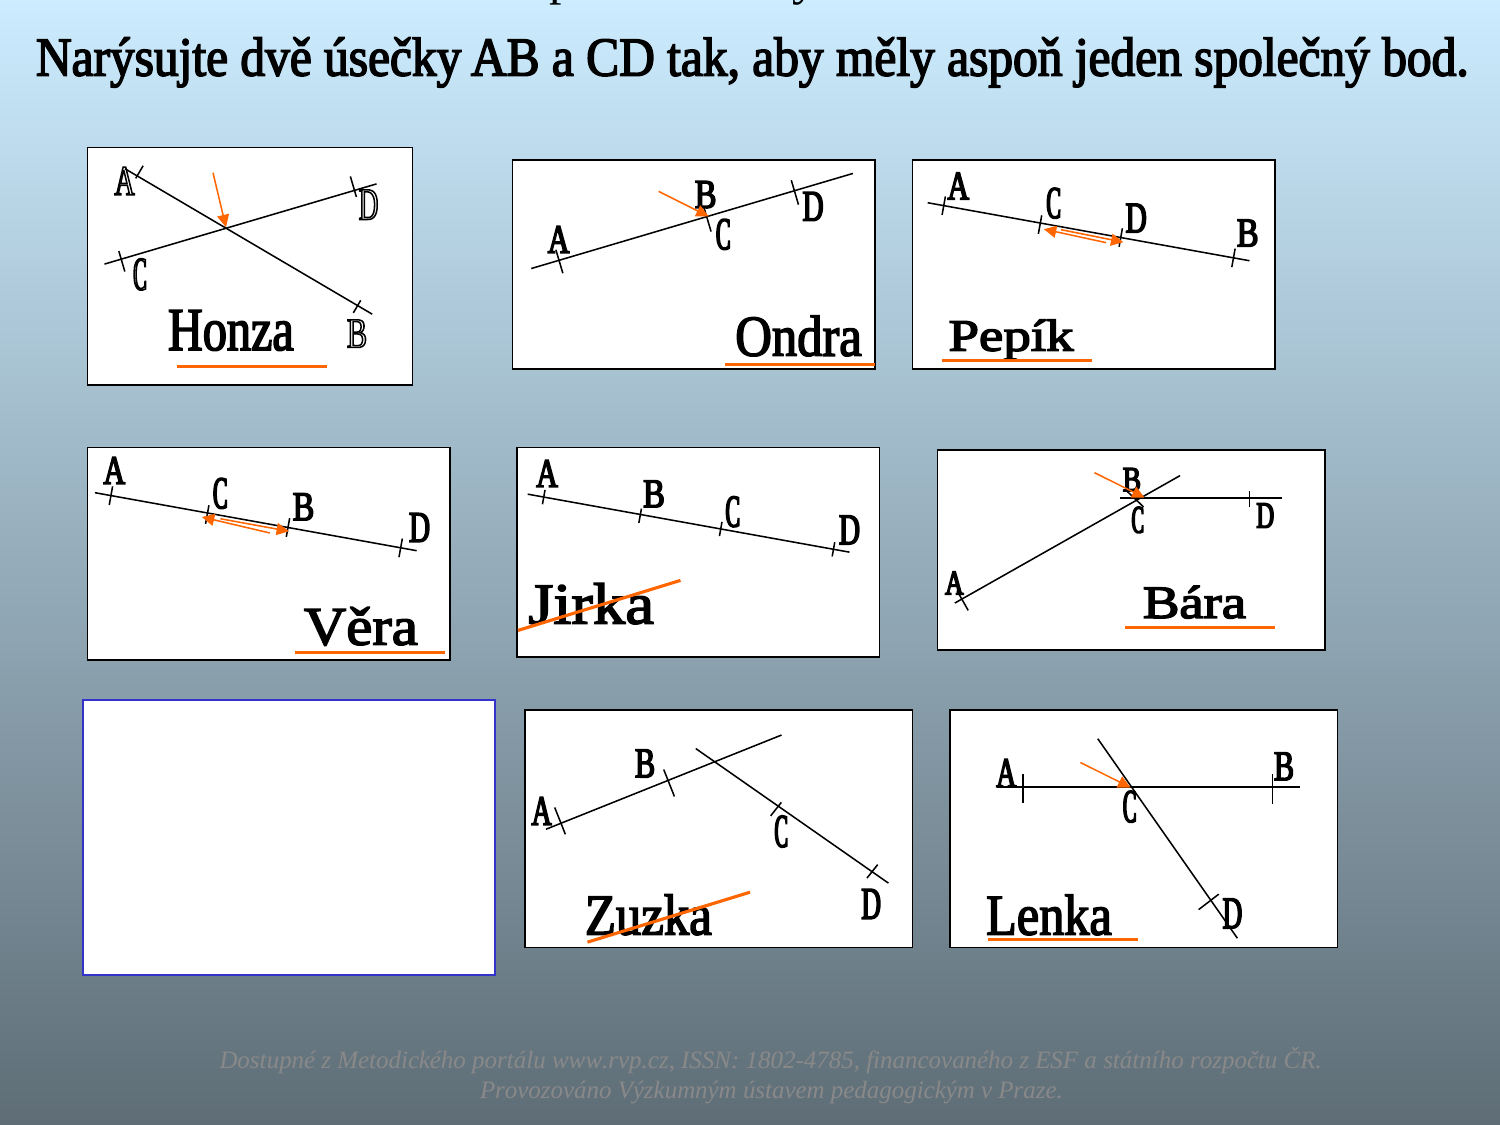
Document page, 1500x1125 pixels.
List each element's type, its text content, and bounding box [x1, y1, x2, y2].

text_box D [862, 889, 880, 919]
text_box [912, 160, 1276, 369]
text_box B [635, 749, 654, 778]
text_box Jirka [529, 585, 553, 624]
text_box D [803, 192, 823, 221]
text_box [517, 447, 880, 657]
text_box Jirka [554, 618, 571, 624]
text_box Zuzka [691, 908, 712, 936]
text_box C [134, 258, 146, 291]
text_box [87, 447, 451, 661]
text_box [633, 611, 644, 621]
text_box Zuzka [665, 916, 690, 935]
text_box Jirka [572, 613, 587, 624]
text_box B [1274, 752, 1293, 781]
text_box Zuzka [664, 894, 673, 915]
text_box C [1132, 506, 1143, 533]
text_box Dostupné z Metodického portálu www.rvp.cz, ISSN: 1802-4785, financovaného z ESF a státního rozpočtu ČR. Provozováno Výzkumným ústavem pedagogickým v Praze. [150, 1043, 1393, 1104]
text_box Jirka [627, 596, 654, 625]
text_box Pepík [1004, 329, 1029, 359]
text_box Zuzka [643, 908, 661, 921]
text_box Zuzka [616, 908, 624, 930]
text_box B [695, 181, 715, 208]
text_box [949, 710, 1338, 948]
text_box Věra [304, 609, 346, 646]
text_box Zuzka [629, 908, 638, 926]
text_box Bára [1223, 596, 1246, 619]
text_box Honza [204, 321, 226, 351]
text_box Jirka [555, 596, 566, 615]
text_box B [293, 493, 313, 521]
text_box Ondra [773, 328, 797, 356]
text_box Věra [373, 619, 392, 645]
text_box Lenka [1040, 907, 1064, 935]
text_box [937, 449, 1326, 650]
text_box Honza [252, 322, 272, 351]
text_box Věra [393, 619, 418, 646]
text_box D [1223, 898, 1242, 929]
text_box Ondra [841, 328, 862, 357]
text_box A [114, 167, 135, 195]
text_box Zuzka [587, 896, 614, 935]
text_box Lenka [1091, 907, 1112, 936]
text_box C [1047, 187, 1060, 219]
text_box A [103, 457, 125, 484]
text_box Lenka [1018, 907, 1038, 936]
text_box Lenka [987, 896, 1014, 935]
text_box A [947, 172, 969, 200]
text_box Ondra [737, 317, 770, 357]
text_box B [1123, 468, 1140, 488]
text_box [82, 699, 496, 975]
text_box Honza [228, 321, 251, 351]
text_box B [644, 480, 664, 508]
text_box Jirka [594, 583, 604, 603]
text_box A [531, 797, 552, 825]
text_box Pepík [981, 329, 1002, 352]
text_box Pepík [1031, 330, 1046, 351]
text_box Zuzka [621, 929, 641, 936]
text_box C [213, 478, 227, 509]
text_box Pepík [1047, 319, 1074, 351]
text_box Bára [1204, 596, 1222, 618]
text_box Věra [350, 607, 370, 616]
text_box Ondra [799, 315, 822, 357]
text_box Pepík [950, 321, 977, 351]
text_box D [1257, 503, 1274, 528]
text_box A [548, 226, 570, 253]
text_box C [1123, 790, 1136, 823]
text_box Jirka [572, 596, 593, 610]
text_box B [347, 319, 366, 348]
text_box D [409, 513, 429, 542]
text_box Ondra [823, 328, 839, 356]
text_box D [359, 189, 378, 220]
title Společné body úseček [112, 0, 1388, 13]
text_box Bára [1188, 585, 1200, 593]
text_box Lenka [1065, 894, 1090, 935]
text_box A [536, 460, 558, 487]
text_box C [775, 815, 787, 848]
text_box Bára [1144, 587, 1177, 619]
text_box [512, 160, 875, 369]
text_box Bára [1181, 596, 1203, 619]
text_box C [726, 496, 739, 528]
text_box Narýsujte dvě úsečky AB a CD tak, aby měly aspoň jeden společný bod. [94, 49, 135, 88]
text_box A [945, 571, 964, 595]
text_box Věra [348, 619, 371, 646]
text_box Honza [169, 310, 202, 351]
text_box C [716, 219, 730, 250]
text_box D [1126, 203, 1146, 233]
text_box Honza [274, 321, 294, 351]
text_box [524, 710, 913, 948]
text_box [87, 147, 413, 386]
text_box D [839, 515, 859, 545]
text_box B [1237, 219, 1257, 247]
text_box Zuzka [642, 924, 663, 935]
text_box A [996, 759, 1017, 787]
text_box Jirka [594, 602, 626, 624]
